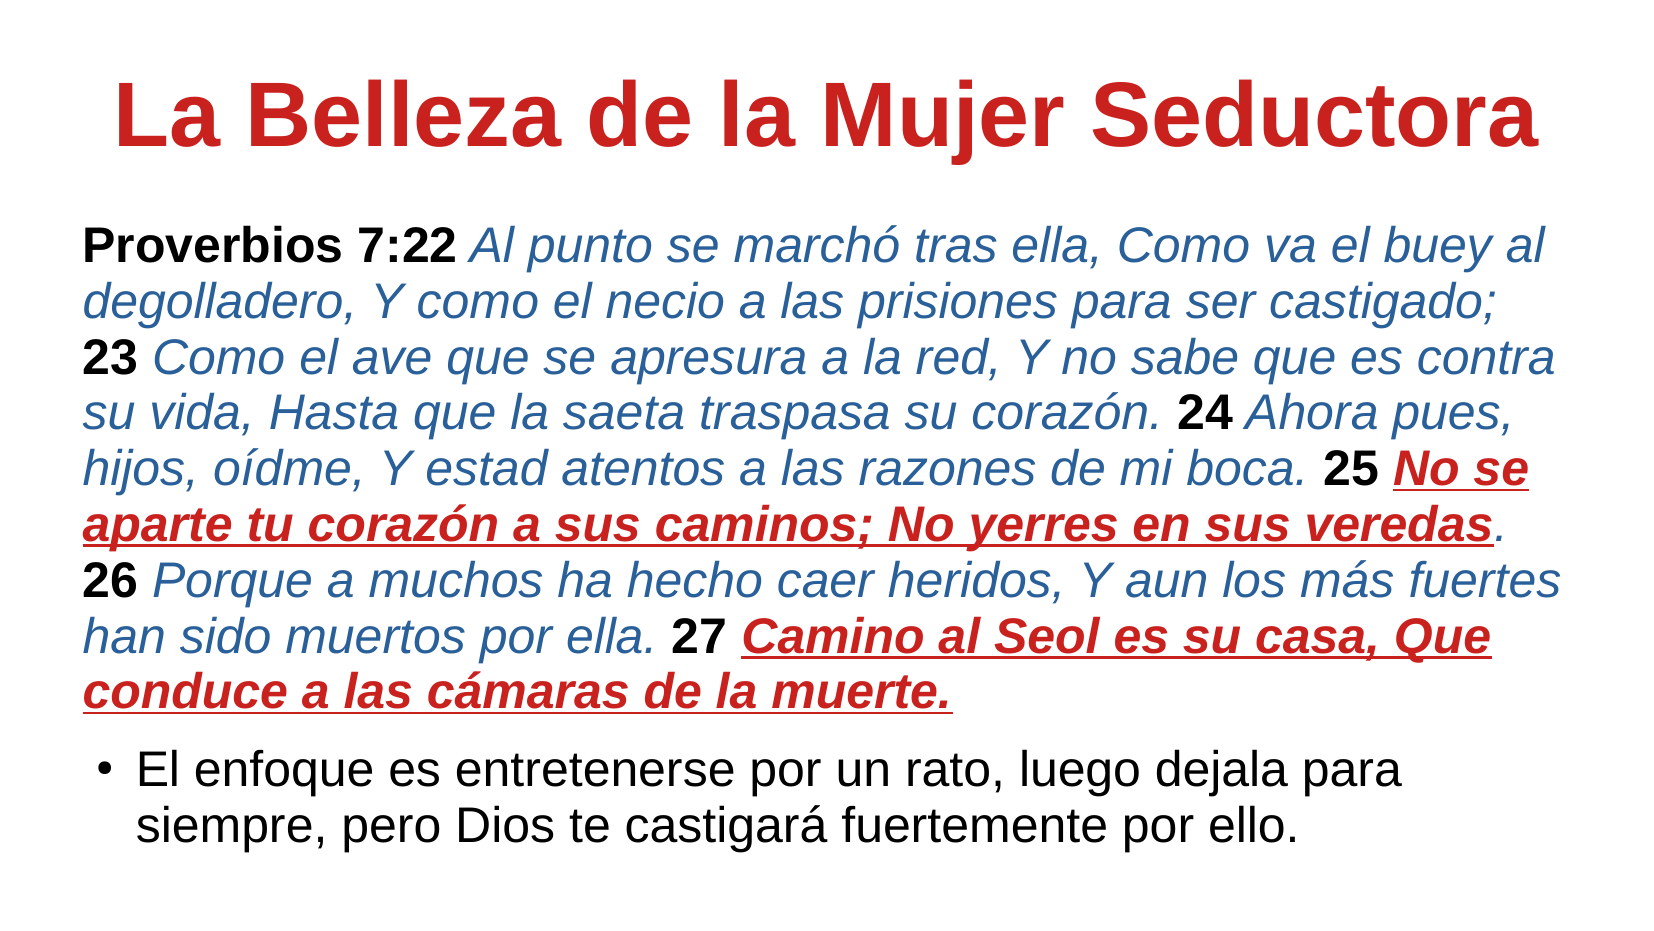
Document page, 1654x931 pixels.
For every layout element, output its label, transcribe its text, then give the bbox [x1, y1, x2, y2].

title La Belleza de la Mujer Seductora [82, 37, 1571, 193]
list Proverbios 7:22 Al punto se marchó tras ella, Como va el buey al degolladero, Y como el necio a las prisiones para ser castigado; 23 Como el ave que se apresura a la red, Y no sabe que es contra su vida, Hasta que la saeta traspasa su corazón. 24 Ahora pues, hijos, oídme, Y estad atentos a las razones de mi boca. 25 No se aparte tu corazón a sus caminos; No yerres en sus veredas. 26 Porque a muchos ha hecho caer heridos, Y aun los más fuertes han sido muertos por ella. 27 Camino al Seol es su casa, Que conduce a las cámaras de la muerte. El enfoque es entretenerse por un rato, luego dejala para siempre, pero Dios te castigará fuertemente por ello. [82, 217, 1571, 901]
